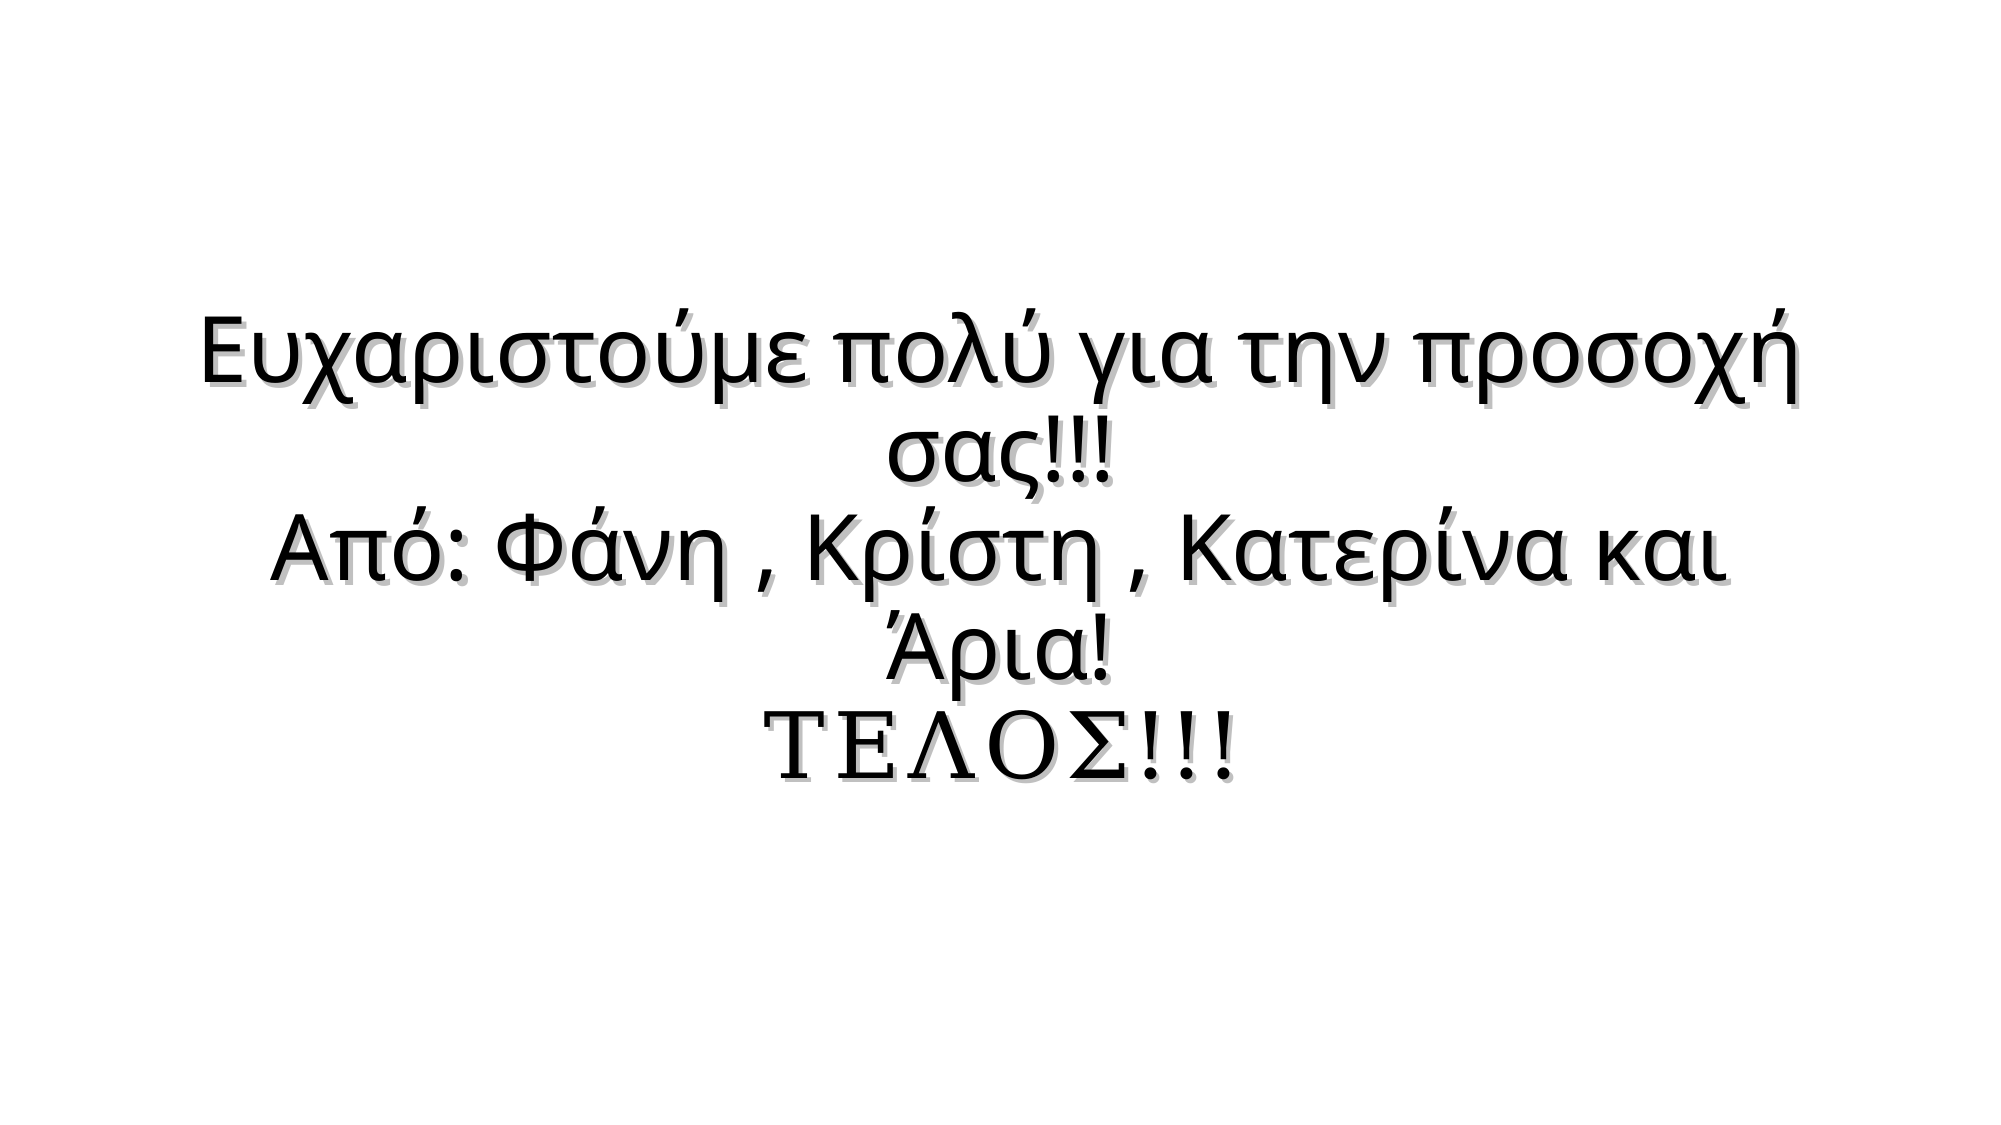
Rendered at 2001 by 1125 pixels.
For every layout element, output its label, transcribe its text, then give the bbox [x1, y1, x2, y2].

title Ευχαριστούμε πολύ για την προσοχή σας!!! Από: Φάνη , Κρίστη , Κατερίνα και Άρια! ΤΕΛΟΣ!!! [137, 59, 1863, 1042]
